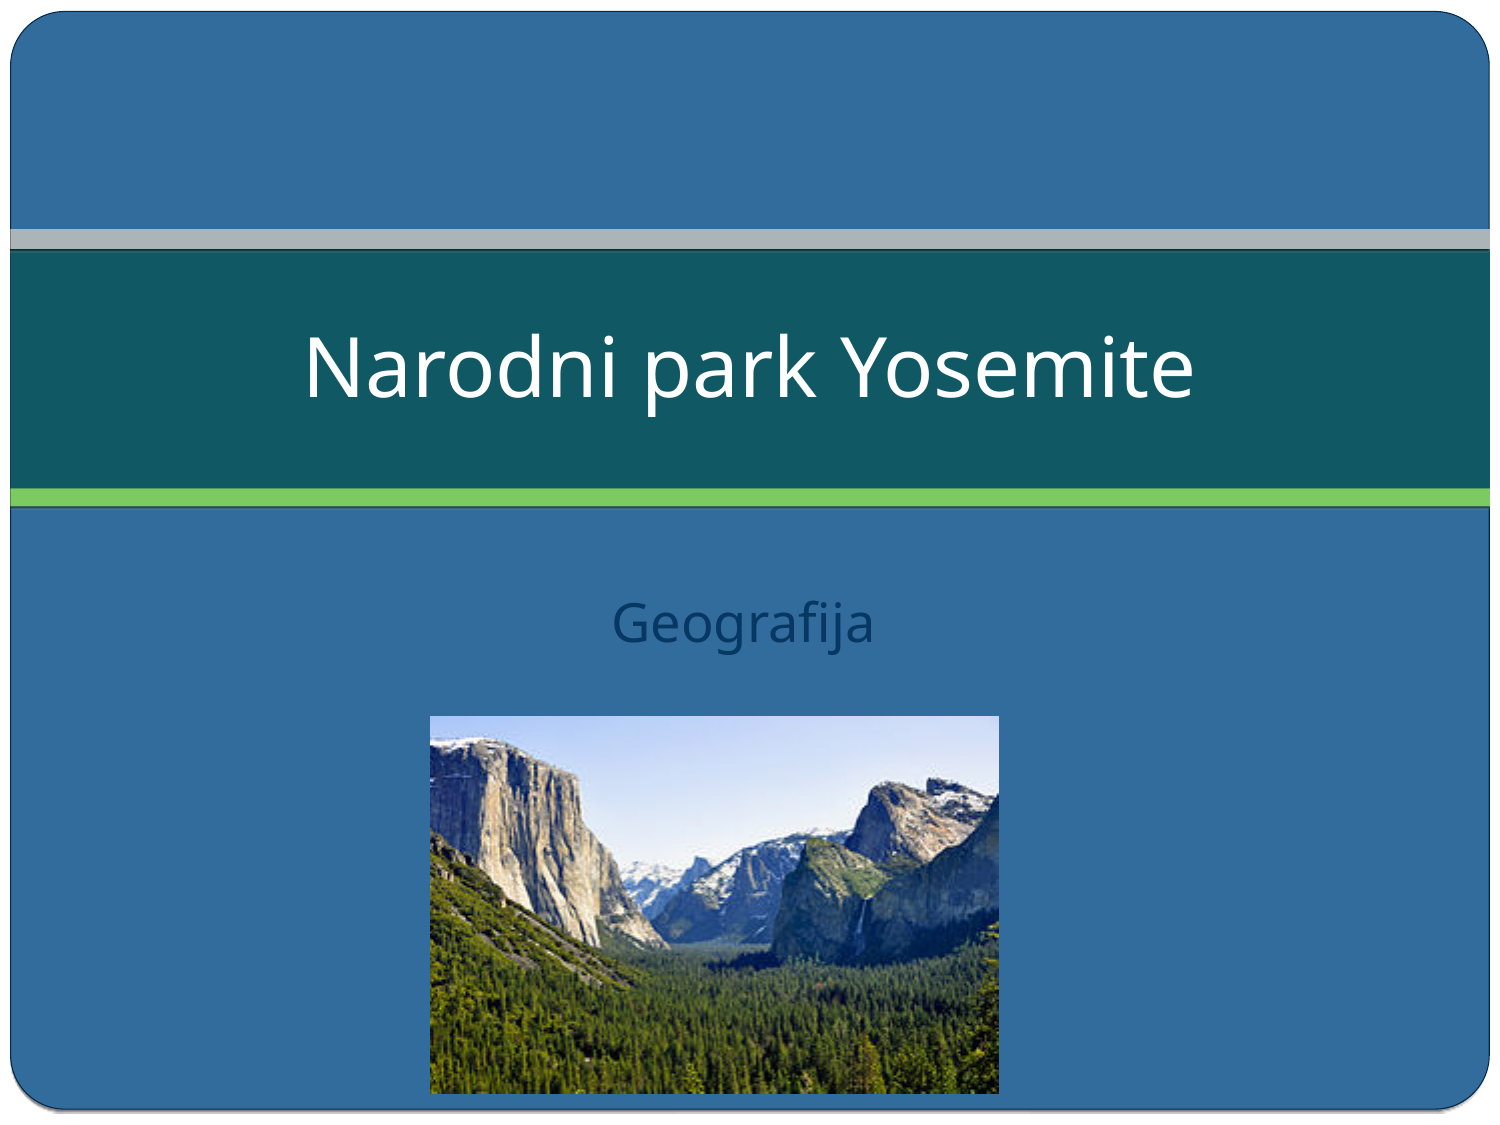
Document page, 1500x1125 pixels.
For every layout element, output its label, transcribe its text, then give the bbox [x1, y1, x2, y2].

picture [430, 716, 999, 1094]
title Narodni park Yosemite [75, 247, 1425, 489]
subtitle Geografija [218, 503, 1269, 766]
